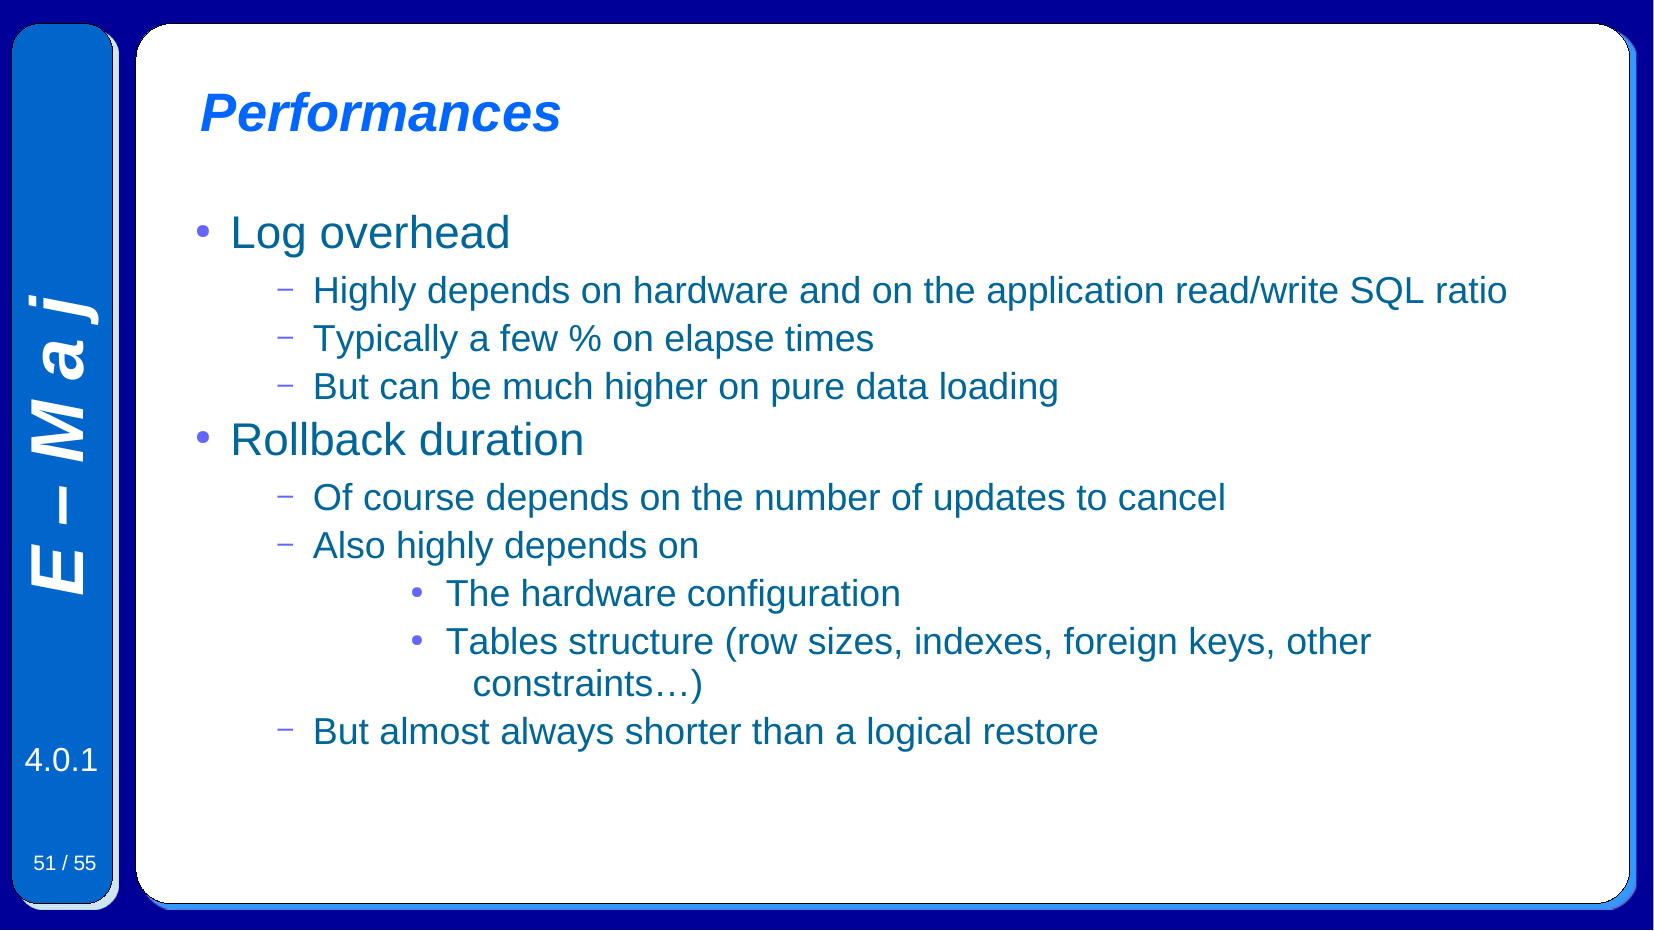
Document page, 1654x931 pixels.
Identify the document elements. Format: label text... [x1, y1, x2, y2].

title Performances [200, 34, 1575, 191]
list Log overhead Highly depends on hardware and on the application read/write SQL ratio Typically a few % on elapse times But can be much higher on pure data loading Rollback duration Of course depends on the number of updates to cancel Also highly depends on The hardware configuration Tables structure (row sizes, indexes, foreign keys, other constraints…) But almost always shorter than a logical restore [177, 206, 1587, 827]
